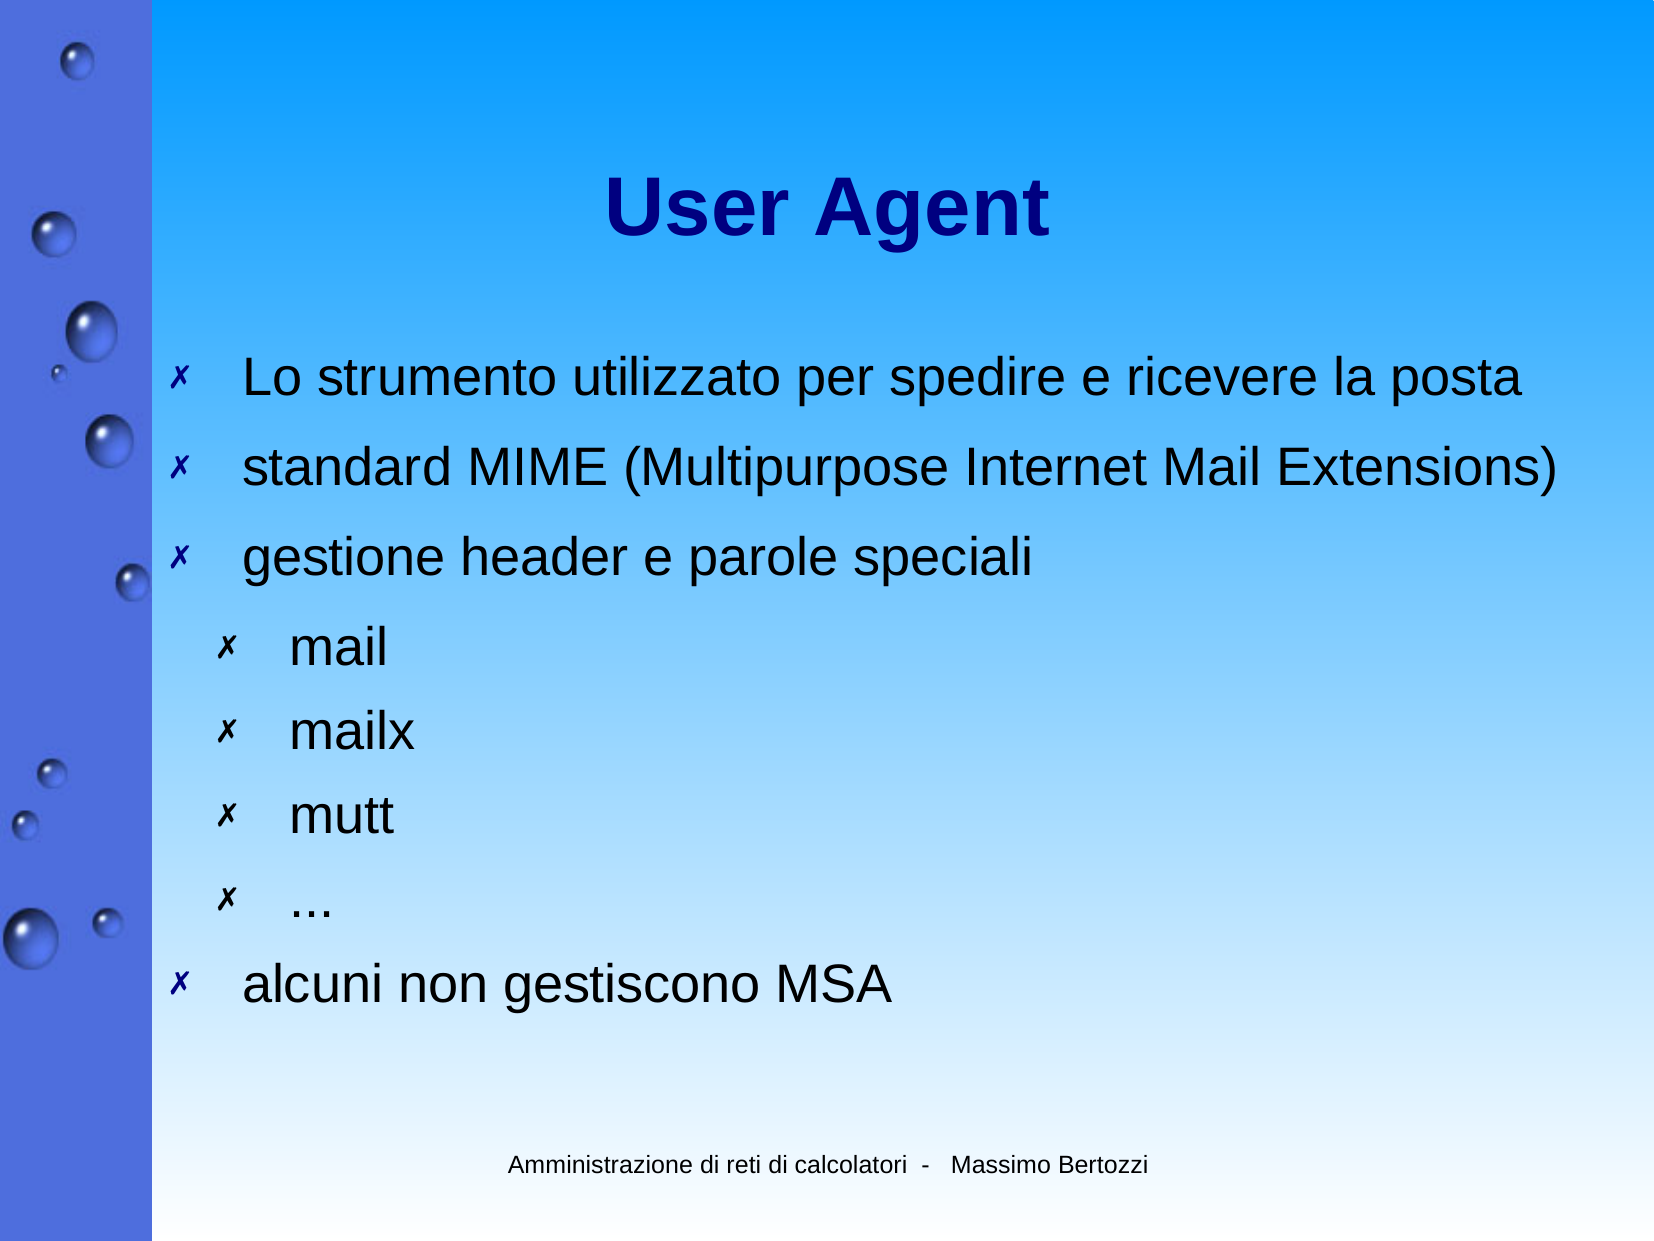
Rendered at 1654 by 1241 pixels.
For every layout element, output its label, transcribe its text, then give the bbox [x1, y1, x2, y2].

list Lo strumento utilizzato per spedire e ricevere la posta standard MIME (Multipurpose Internet Mail Extensions) gestione header e parole speciali mail mailx mutt ... alcuni non gestiscono MSA [159, 346, 1572, 1128]
picture [0, 0, 152, 1241]
title User Agent [121, 102, 1534, 311]
